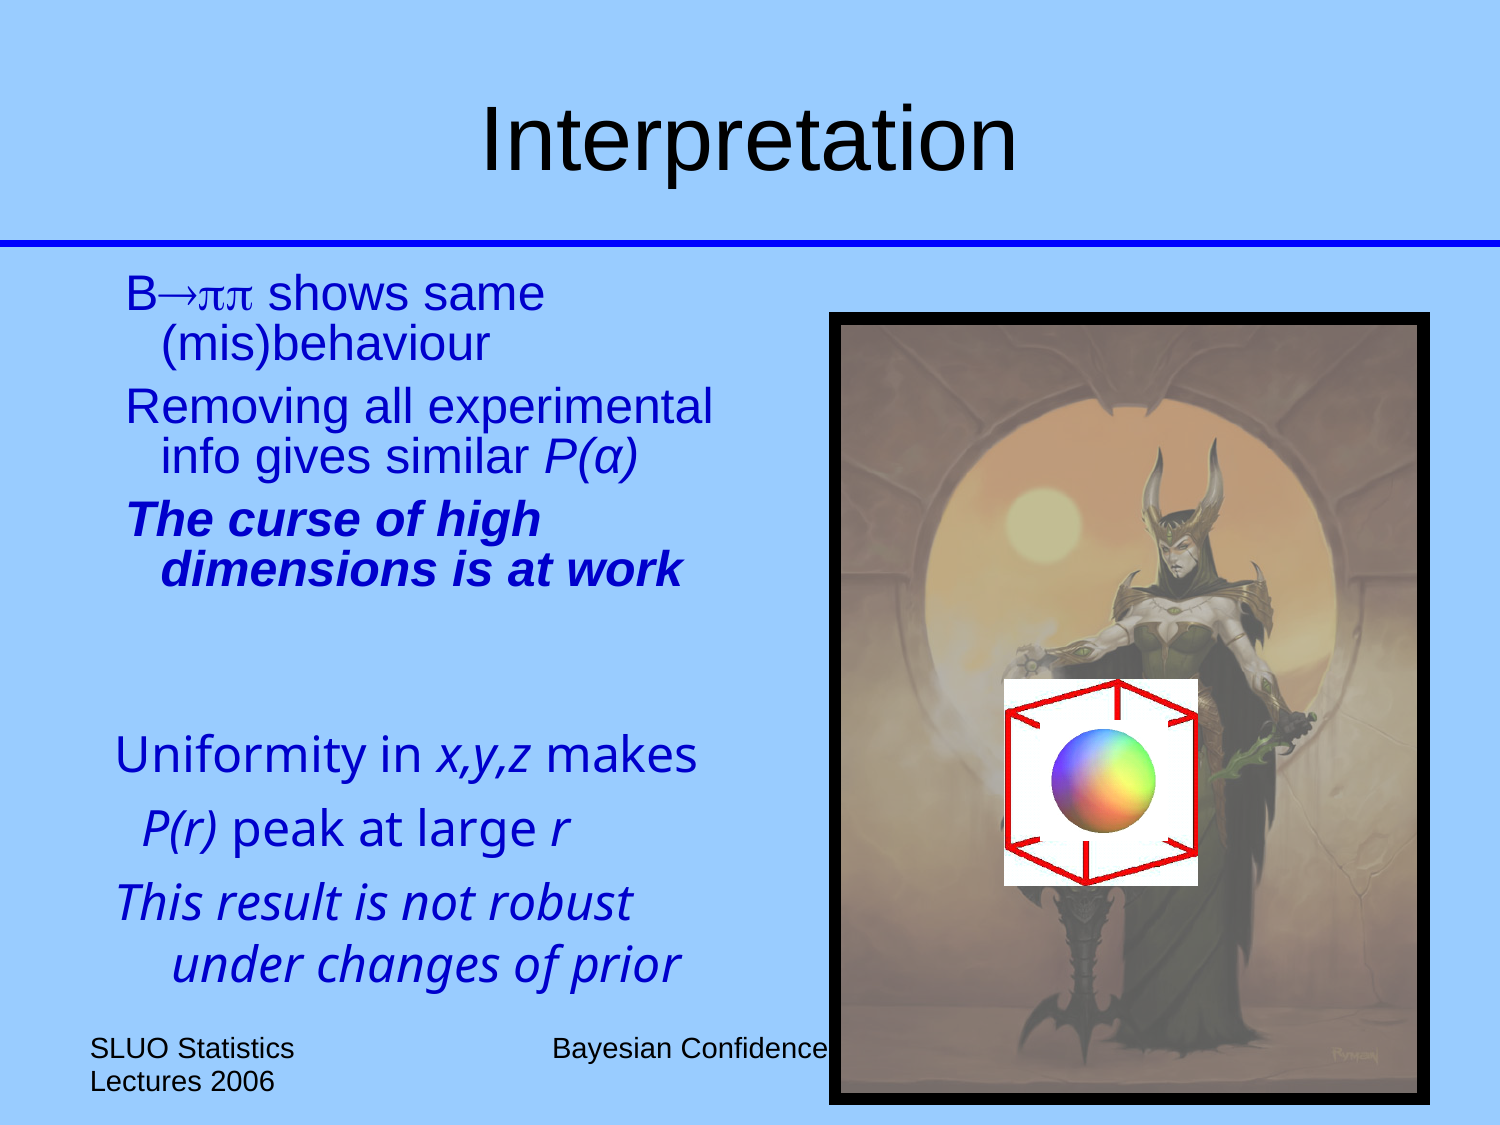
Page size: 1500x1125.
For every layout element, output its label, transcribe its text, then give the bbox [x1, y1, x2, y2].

title Interpretation [75, 45, 1426, 233]
picture [841, 324, 1418, 1093]
text_box B shows same (mis)behaviour Removing all experimental info gives similar P(α) The curse of high dimensions is at work [75, 262, 738, 717]
text_box Uniformity in x,y,z makes P(r) peak at large r This result is not robust under changes of prior [100, 716, 763, 965]
